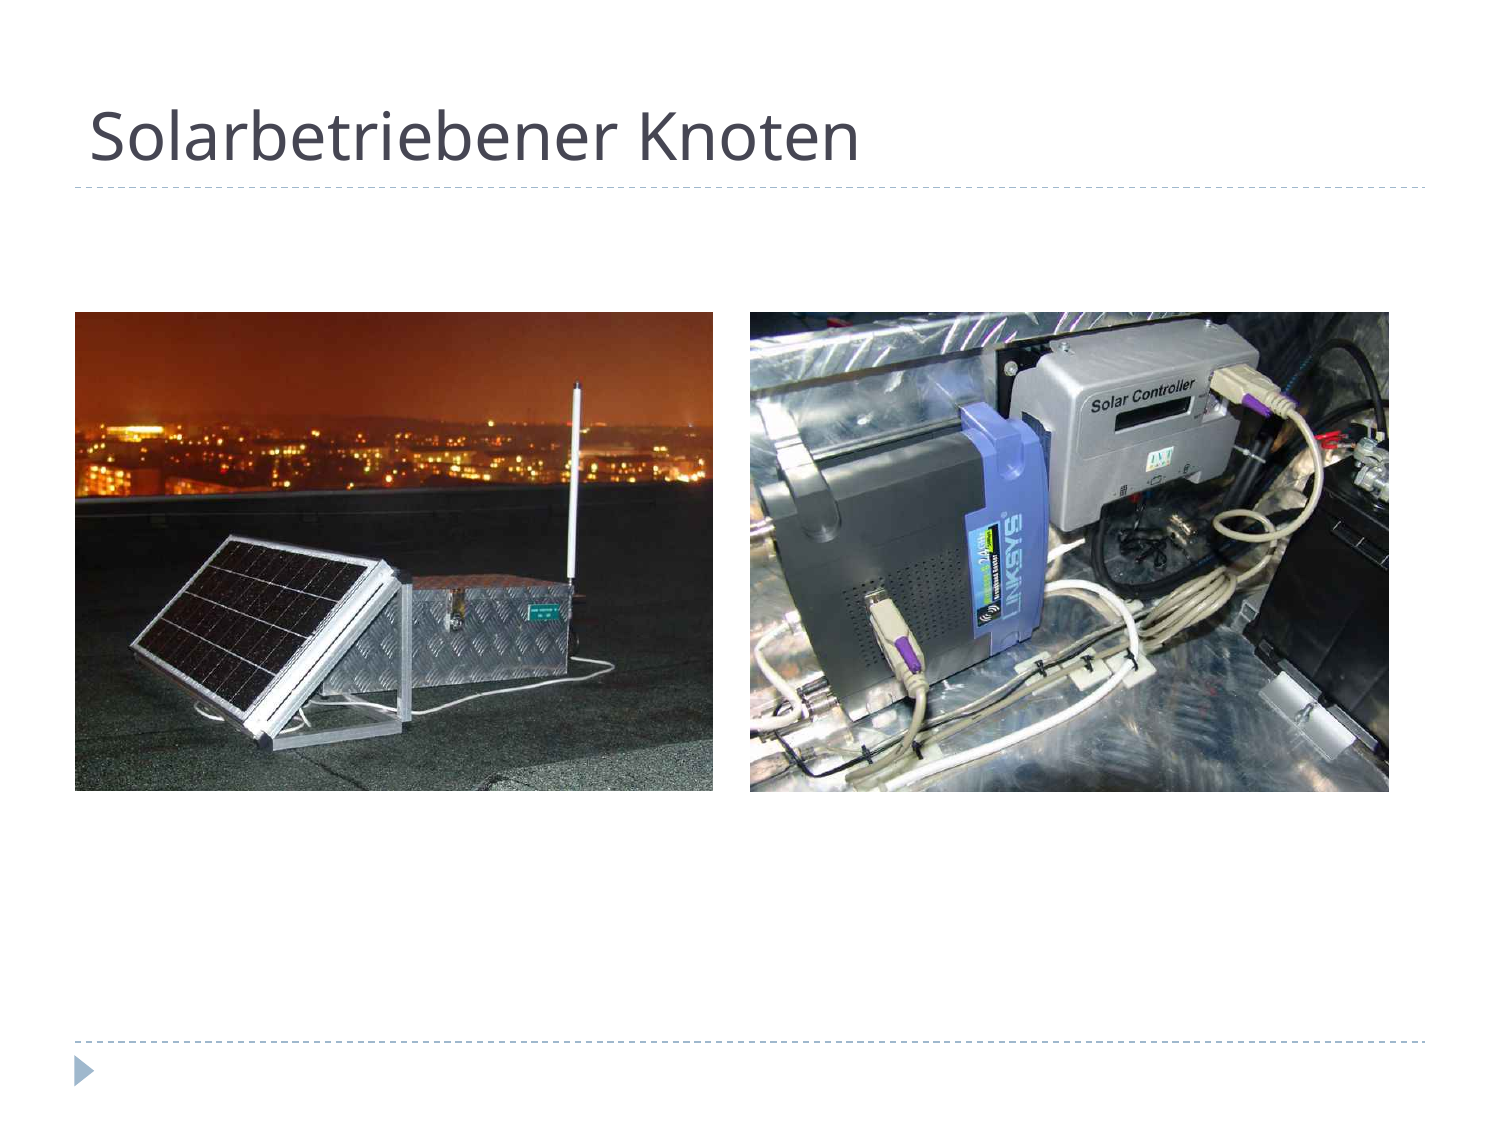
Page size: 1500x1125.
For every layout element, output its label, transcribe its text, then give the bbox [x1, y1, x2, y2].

picture [75, 312, 713, 791]
text_box [750, 312, 1389, 792]
title Solarbetriebener Knoten [75, 24, 1426, 188]
